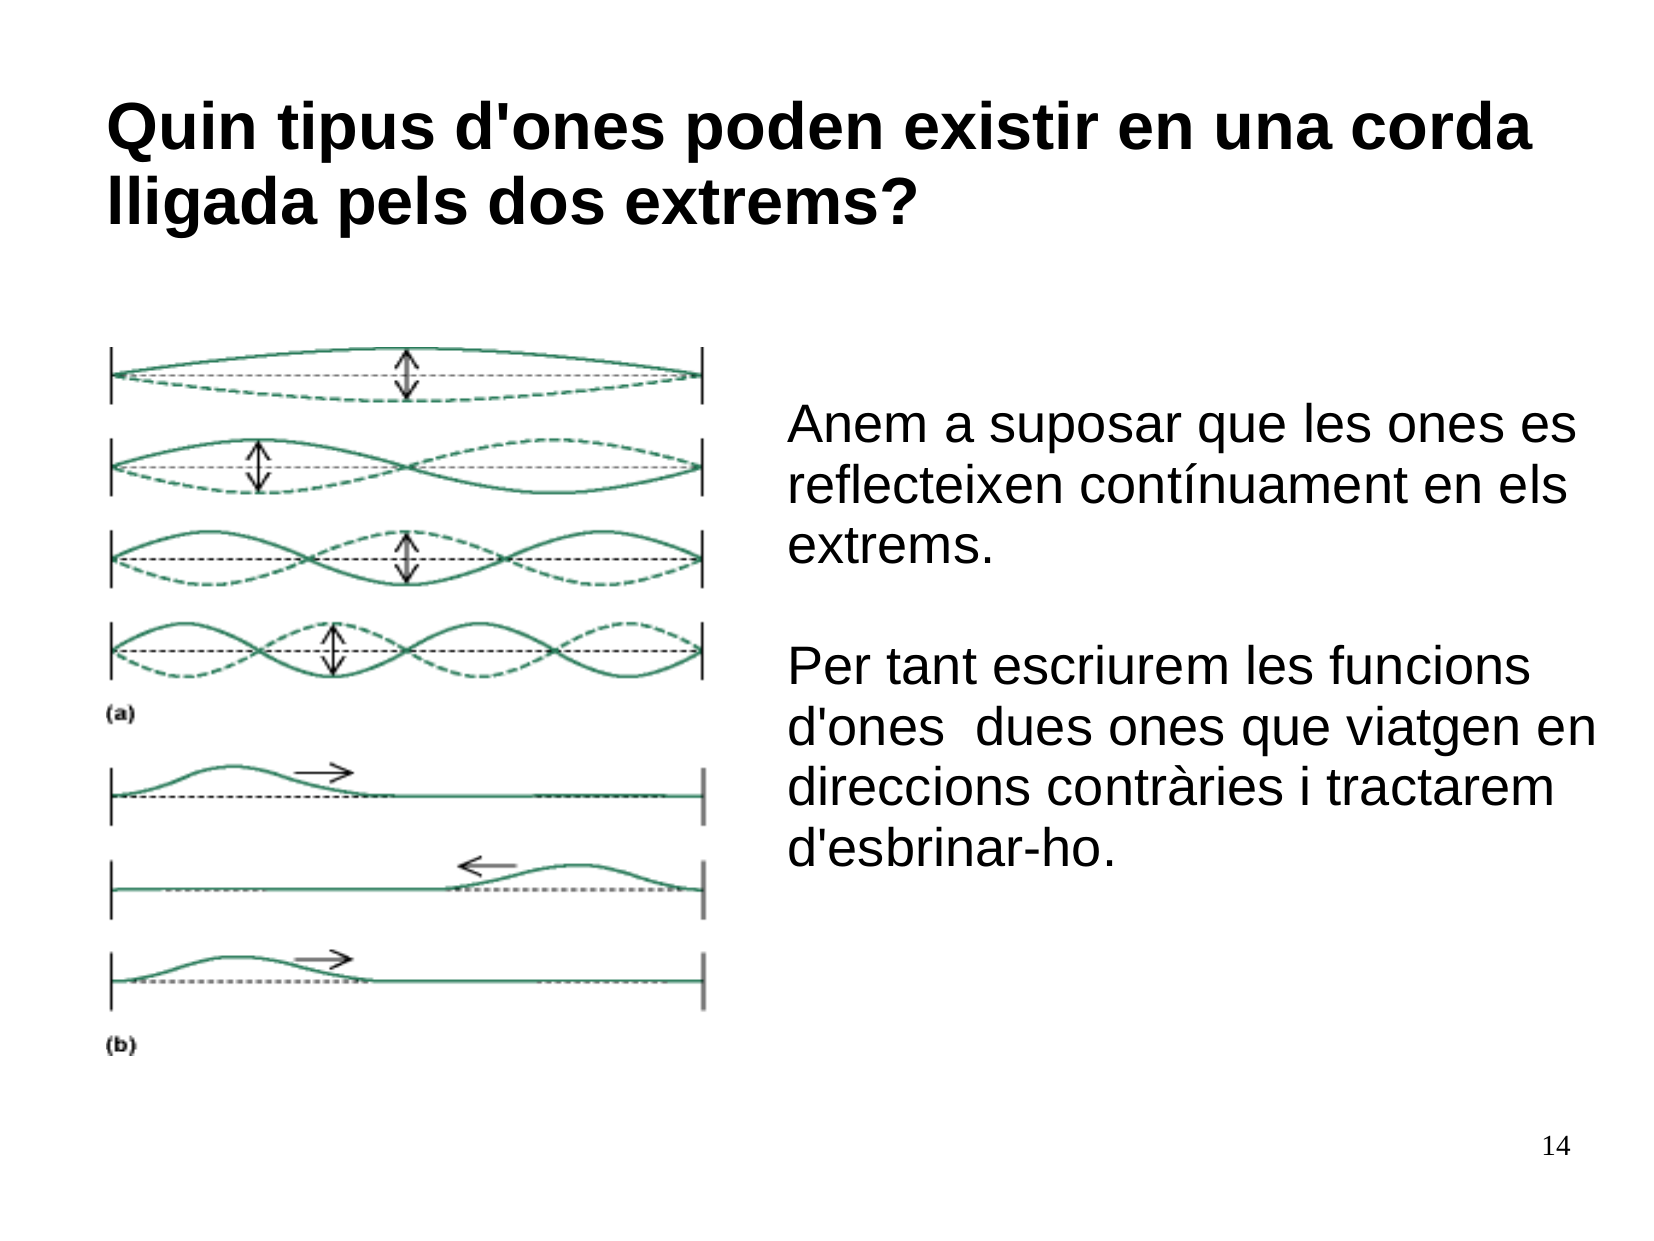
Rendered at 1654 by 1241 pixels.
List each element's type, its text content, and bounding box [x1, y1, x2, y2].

text_box Quin tipus d'ones poden existir en una corda lligada pels dos extrems? [92, 81, 1560, 246]
text_box Anem a suposar que les ones es reflecteixen contínuament en els extrems. Per tant escriurem les funcions d'ones dues ones que viatgen en direccions contràries i tractarem d'esbrinar-ho. [772, 386, 1620, 971]
picture [106, 347, 709, 1056]
